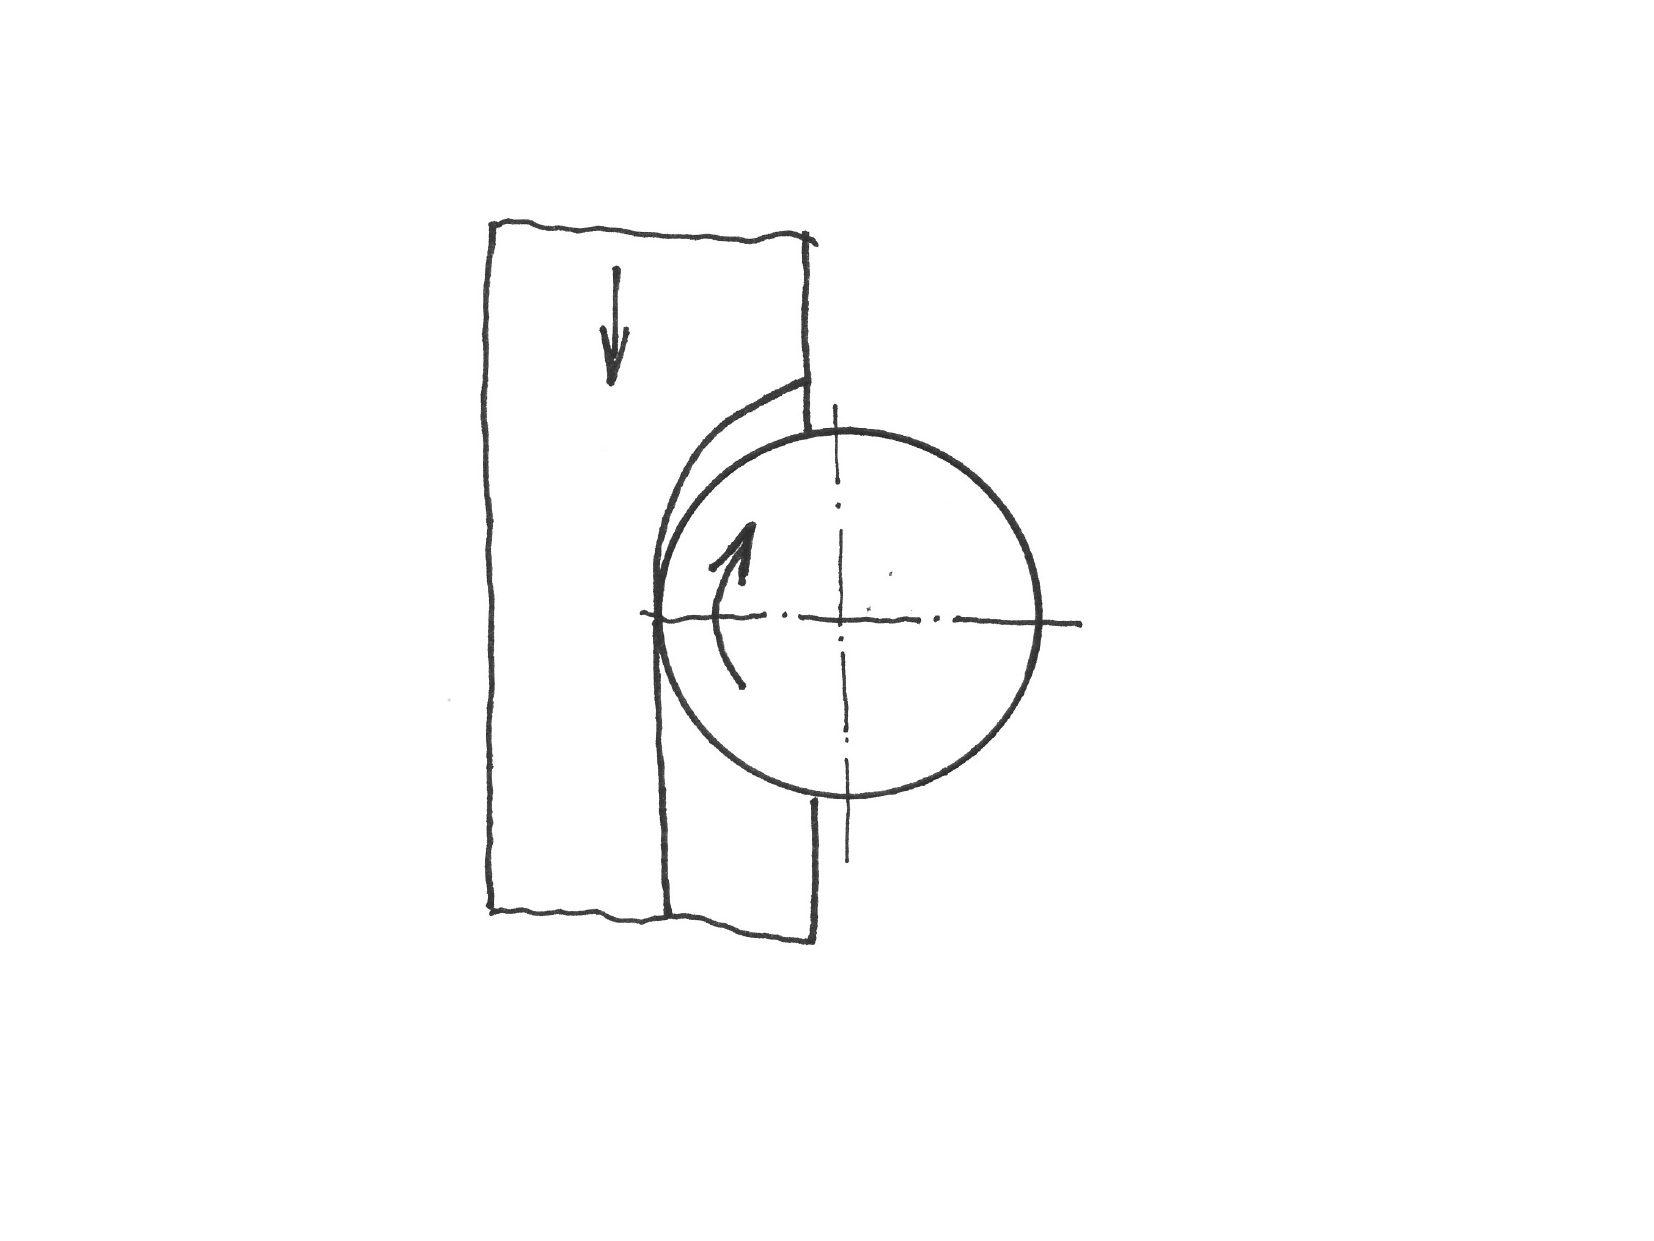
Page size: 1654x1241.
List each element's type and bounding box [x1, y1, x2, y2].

picture [442, 177, 1123, 1004]
